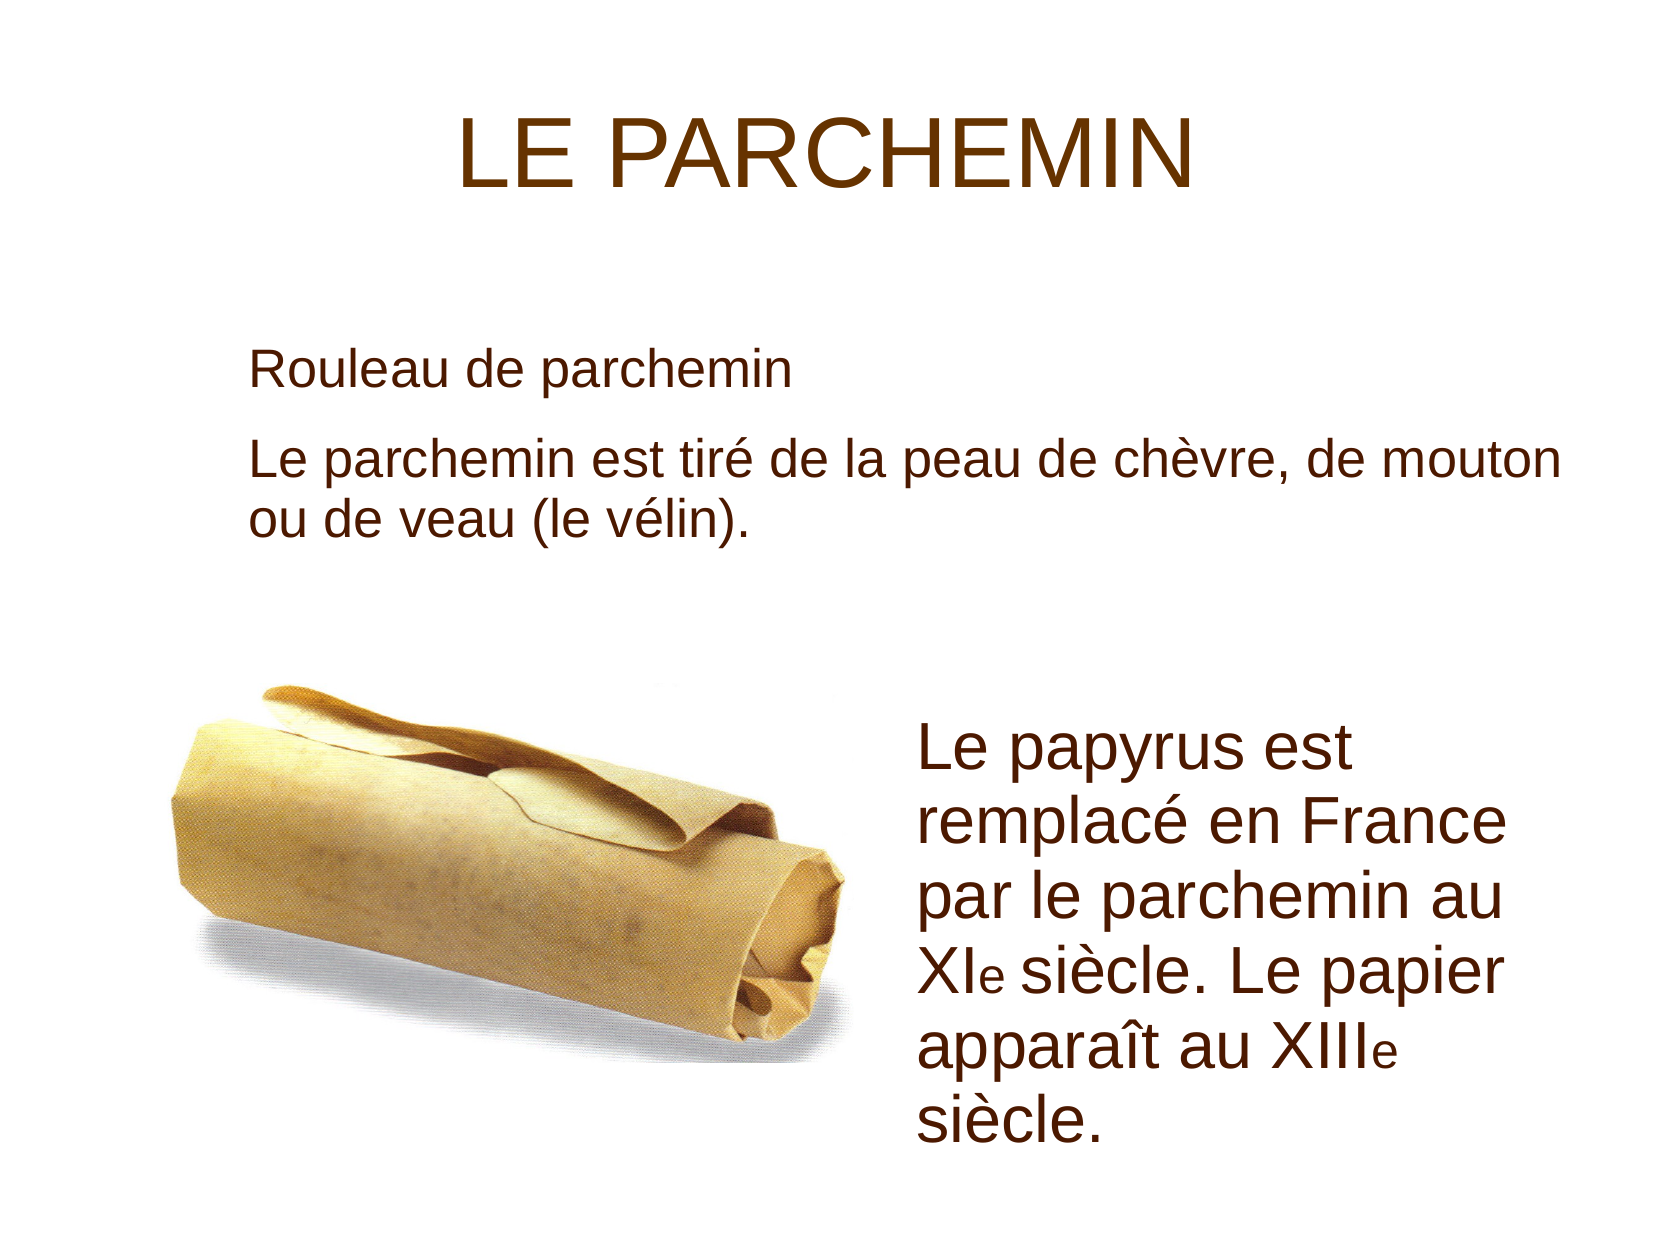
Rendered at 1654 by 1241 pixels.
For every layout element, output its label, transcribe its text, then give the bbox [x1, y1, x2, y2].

picture [118, 683, 854, 1063]
list Rouleau de parchemin Le parchemin est tiré de la peau de chèvre, de mouton ou de veau (le vélin). [177, 248, 1565, 621]
list Le papyrus est remplacé en France par le parchemin au XIe siècle. Le papier apparaît au XIIIe siècle. [845, 708, 1572, 1158]
title LE PARCHEMIN [82, 49, 1571, 257]
